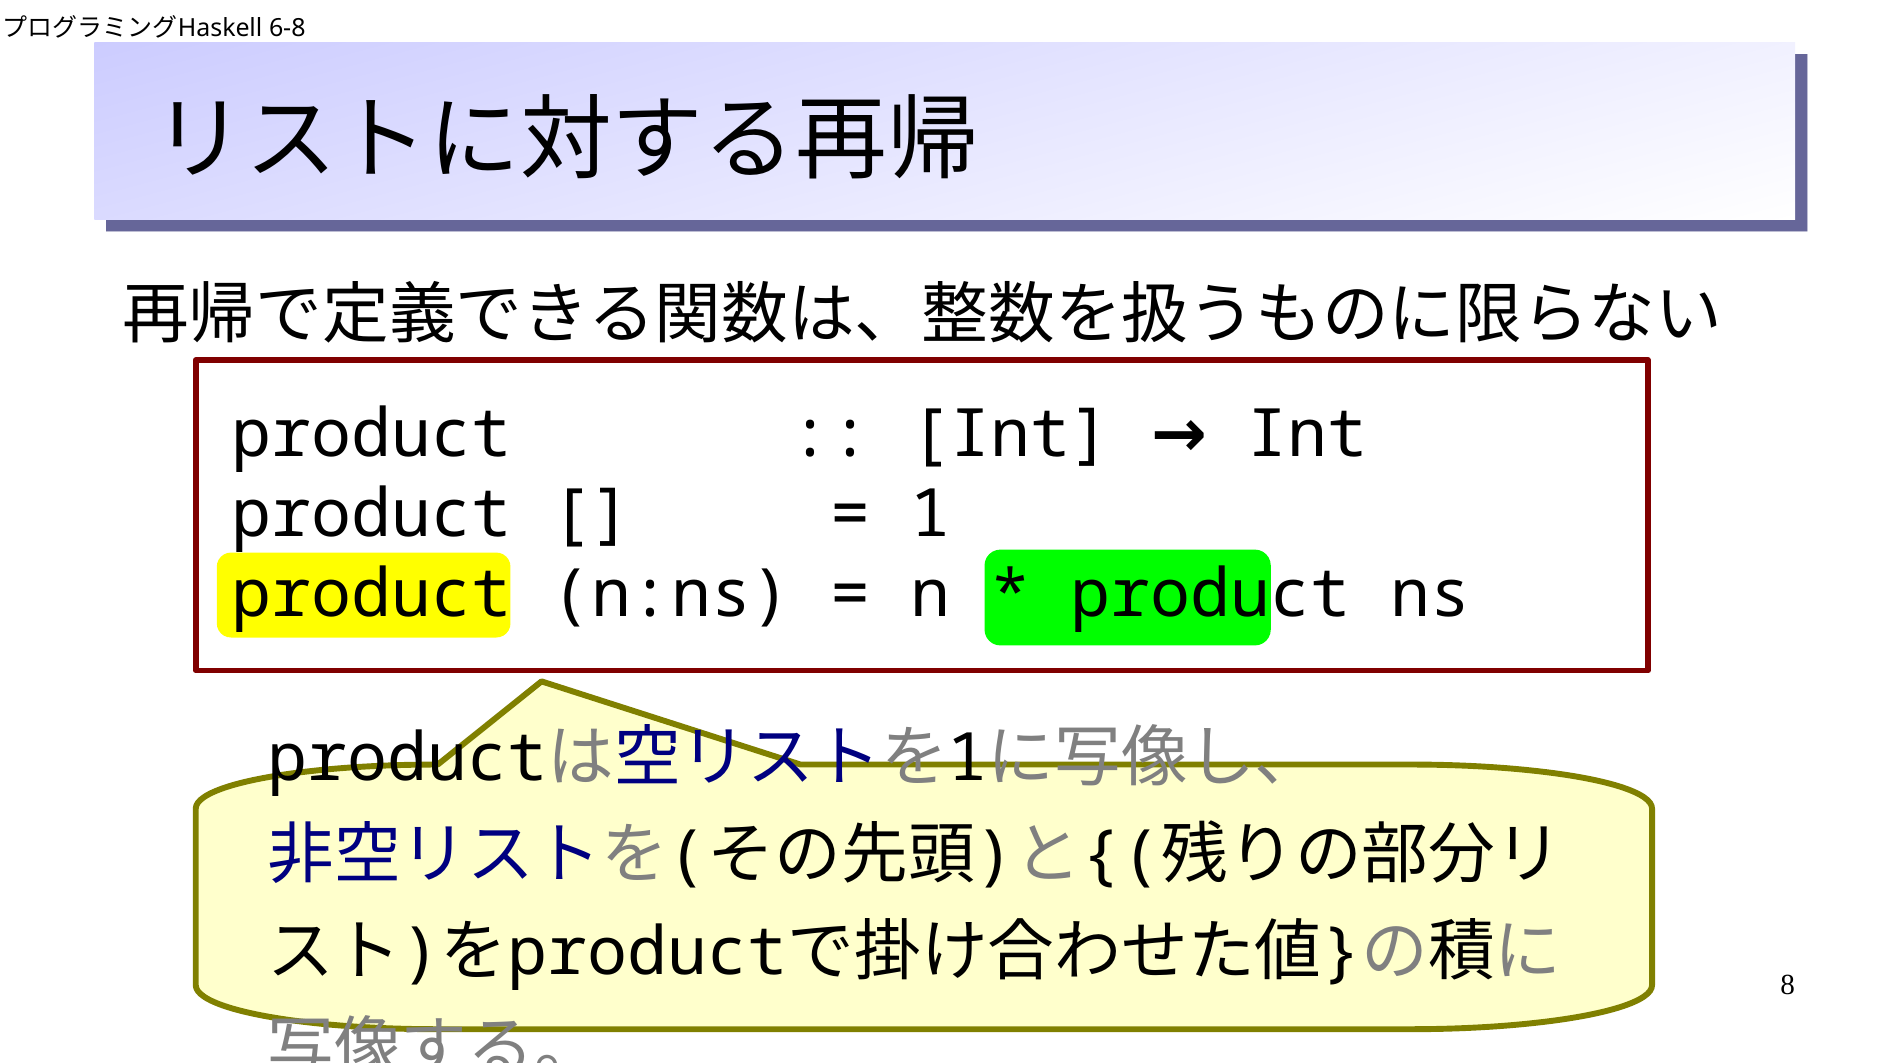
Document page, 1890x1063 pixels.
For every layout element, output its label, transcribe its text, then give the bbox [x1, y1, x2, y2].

text_box product :: [Int] → Int product [] = 1 product (n:ns) = n * product ns [195, 360, 1648, 671]
title リストに対する再帰 [94, 42, 1796, 220]
text_box productは空リストを1に写像し、 非空リストを(その先頭)と{(残りの部分リスト)をproductで掛け合わせた値}の積に写像する。 [195, 681, 1653, 1030]
text_box 再帰で定義できる関数は、整数を扱うものに限らない [107, 252, 1803, 335]
